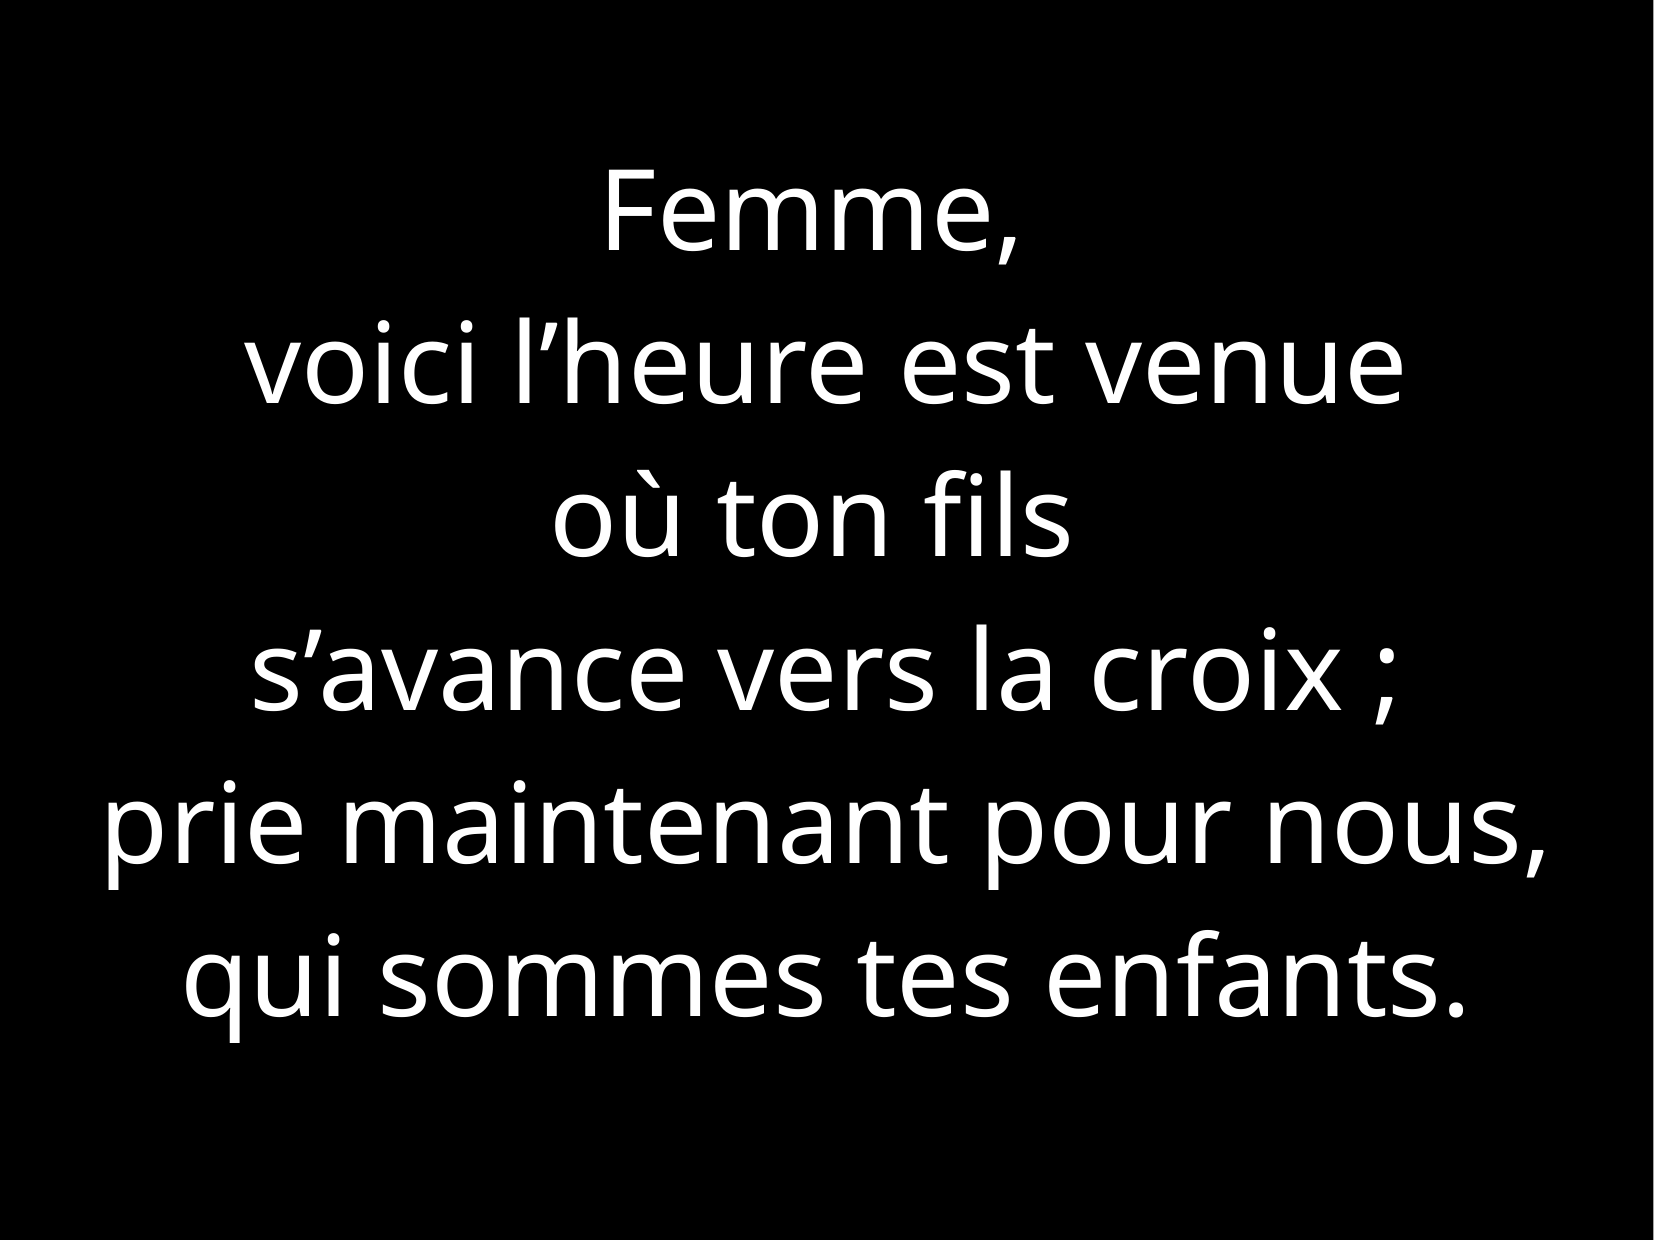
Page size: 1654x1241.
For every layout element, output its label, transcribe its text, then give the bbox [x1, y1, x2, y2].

subtitle Femme, voici l’heure est venue où ton fils s’avance vers la croix ; prie maintenant pour nous, qui sommes tes enfants. [47, 70, 1607, 1109]
